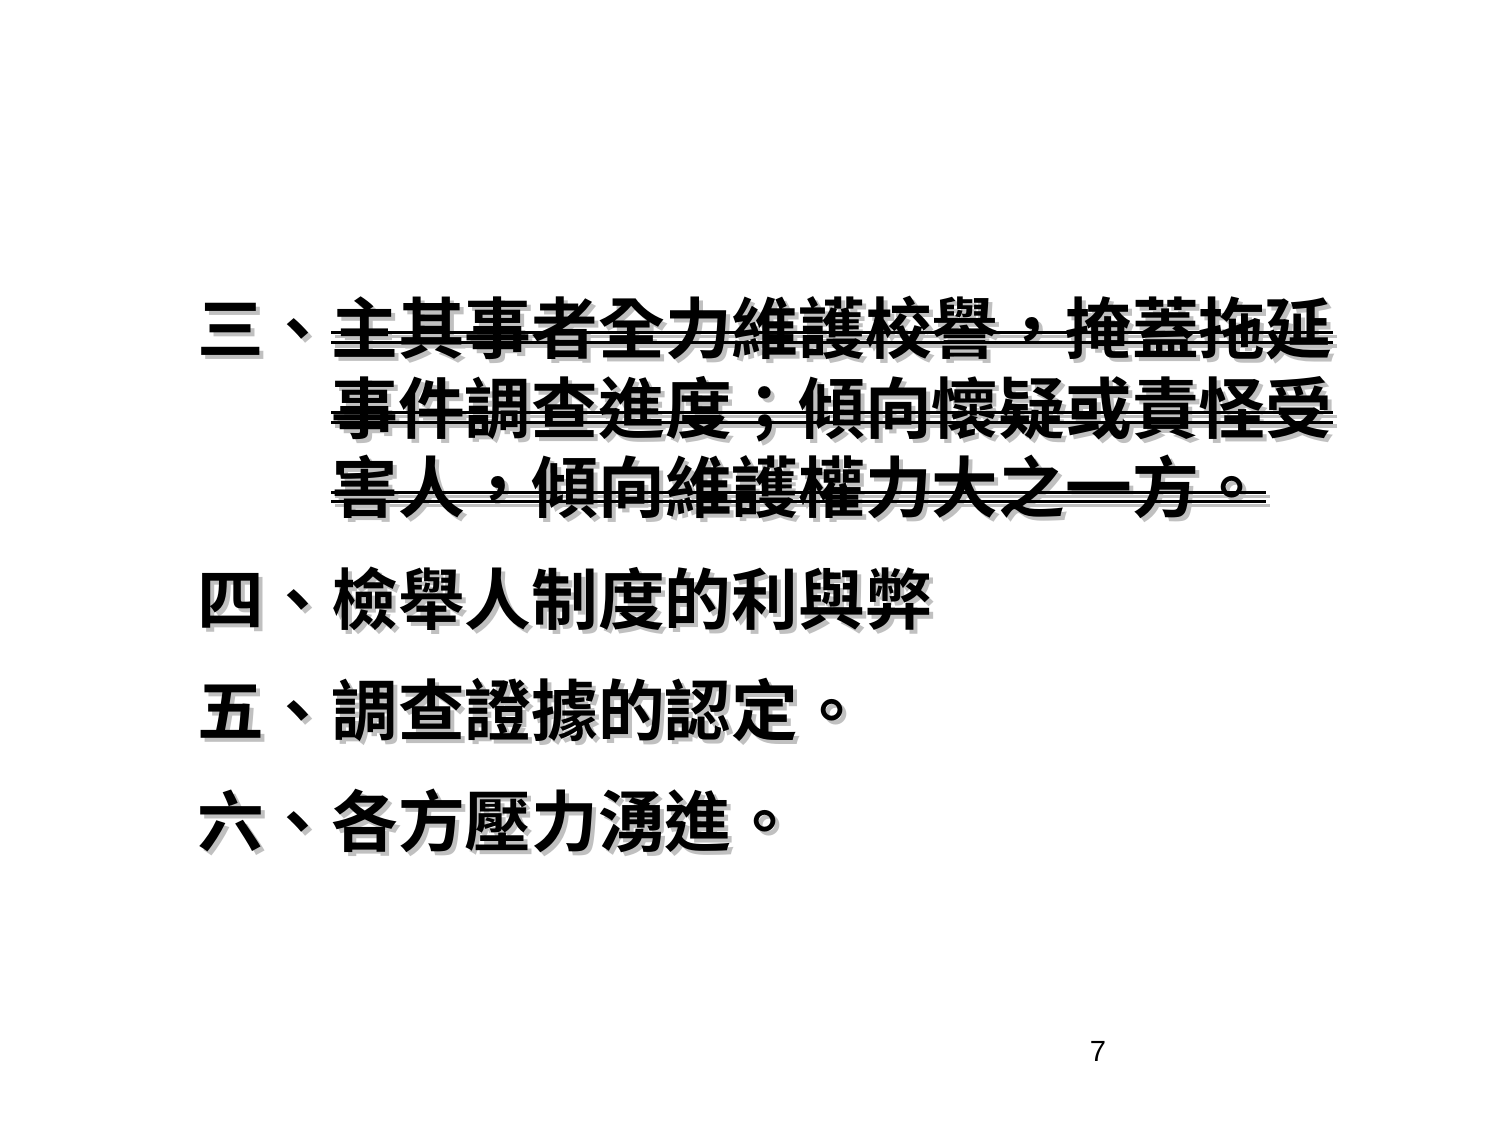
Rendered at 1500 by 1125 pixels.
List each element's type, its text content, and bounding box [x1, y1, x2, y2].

text_box [1074, 1024, 1426, 1103]
text_box 三、主其事者全力維護校譽，掩蓋拖延事件調查進度；傾向懷疑或責怪受害人，傾向維護權力大之一方。 四、檢舉人制度的利與弊 五、調查證據的認定。 六、各方壓力湧進。 [183, 279, 1411, 882]
